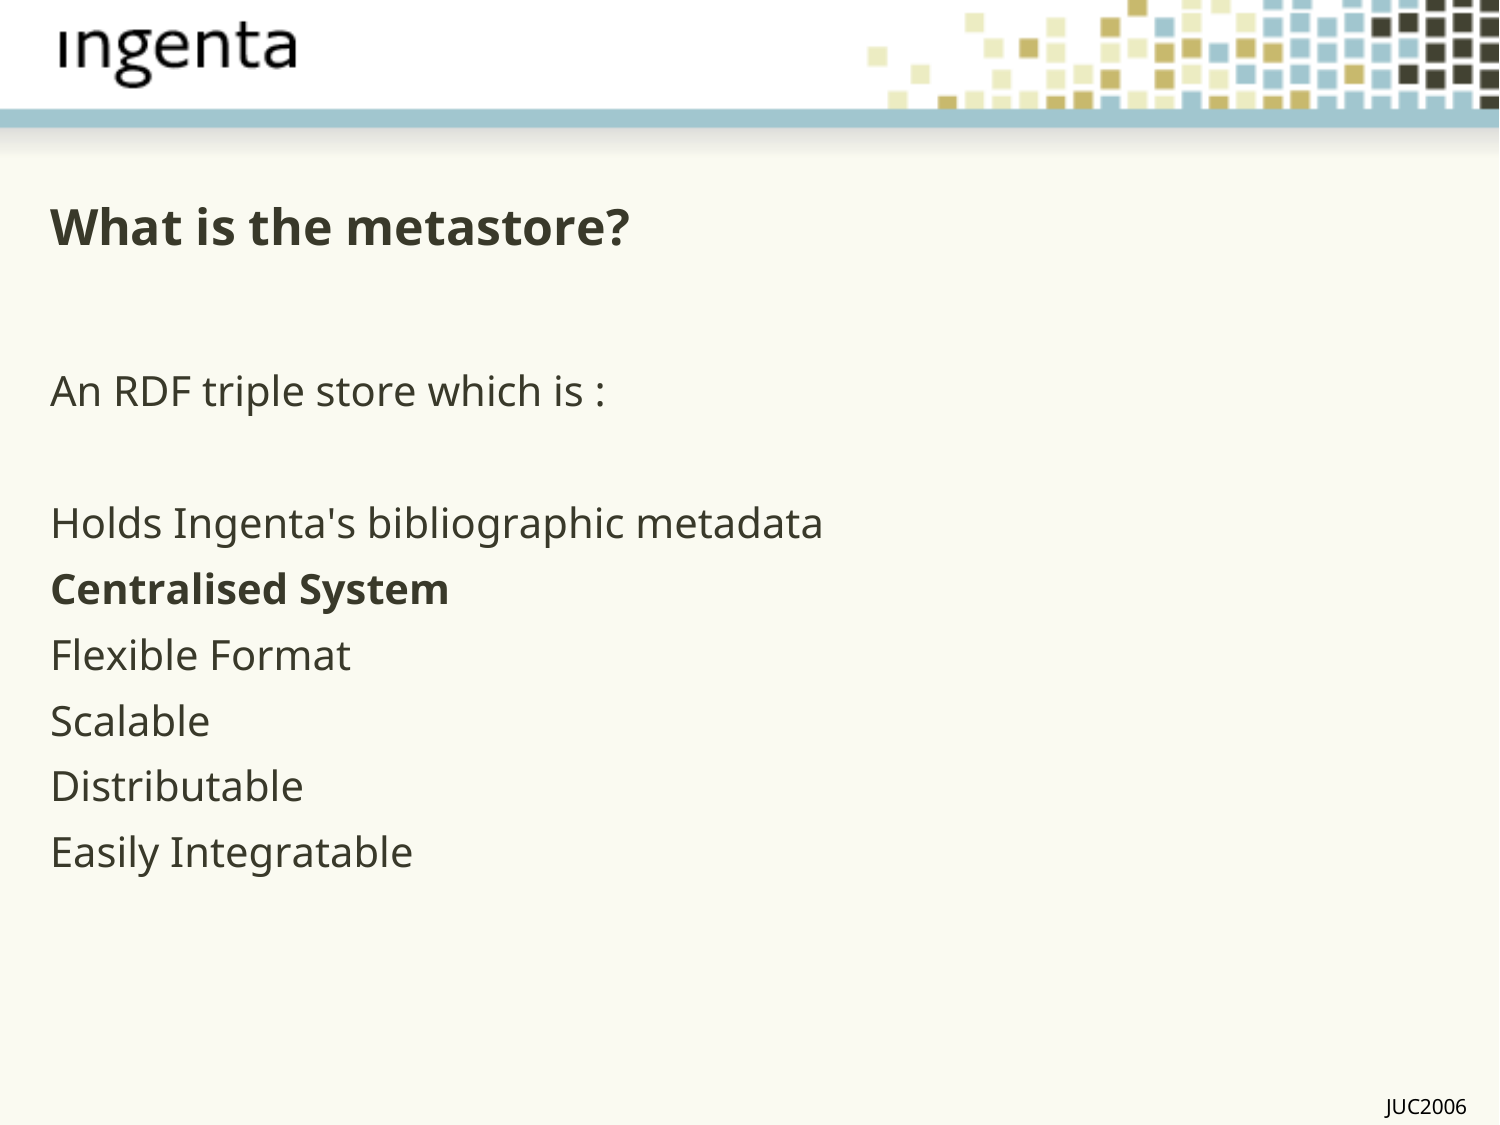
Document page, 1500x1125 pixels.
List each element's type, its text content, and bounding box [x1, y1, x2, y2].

title What is the metastore? [49, 187, 1375, 262]
picture [0, 0, 1499, 1125]
list An RDF triple store which is : Holds Ingenta's bibliographic metadata Centralised System Flexible Format Scalable Distributable Easily Integratable [49, 262, 1375, 975]
